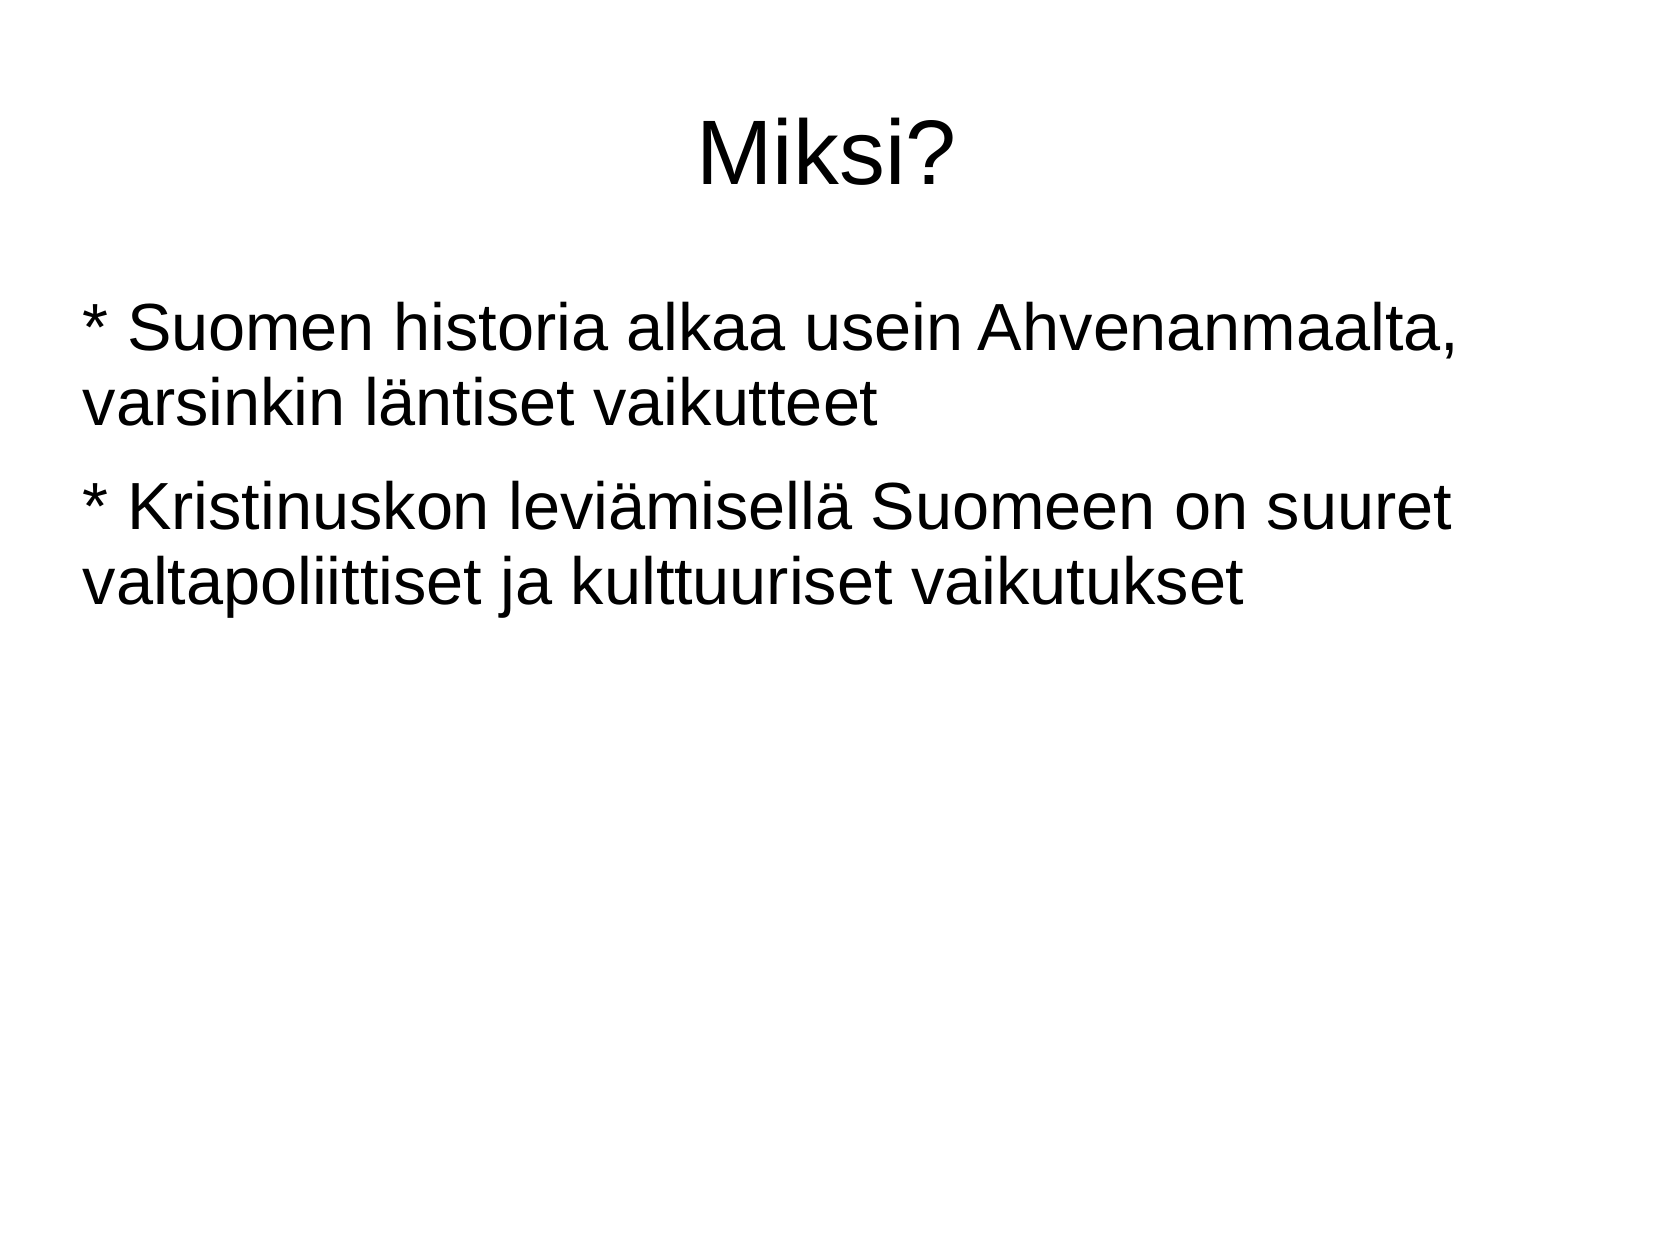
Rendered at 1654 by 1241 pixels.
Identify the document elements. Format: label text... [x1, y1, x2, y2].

title Miksi? [82, 49, 1571, 257]
list * Suomen historia alkaa usein Ahvenanmaalta, varsinkin läntiset vaikutteet * Kristinuskon leviämisellä Suomeen on suuret valtapoliittiset ja kulttuuriset vaikutukset [82, 290, 1571, 1010]
